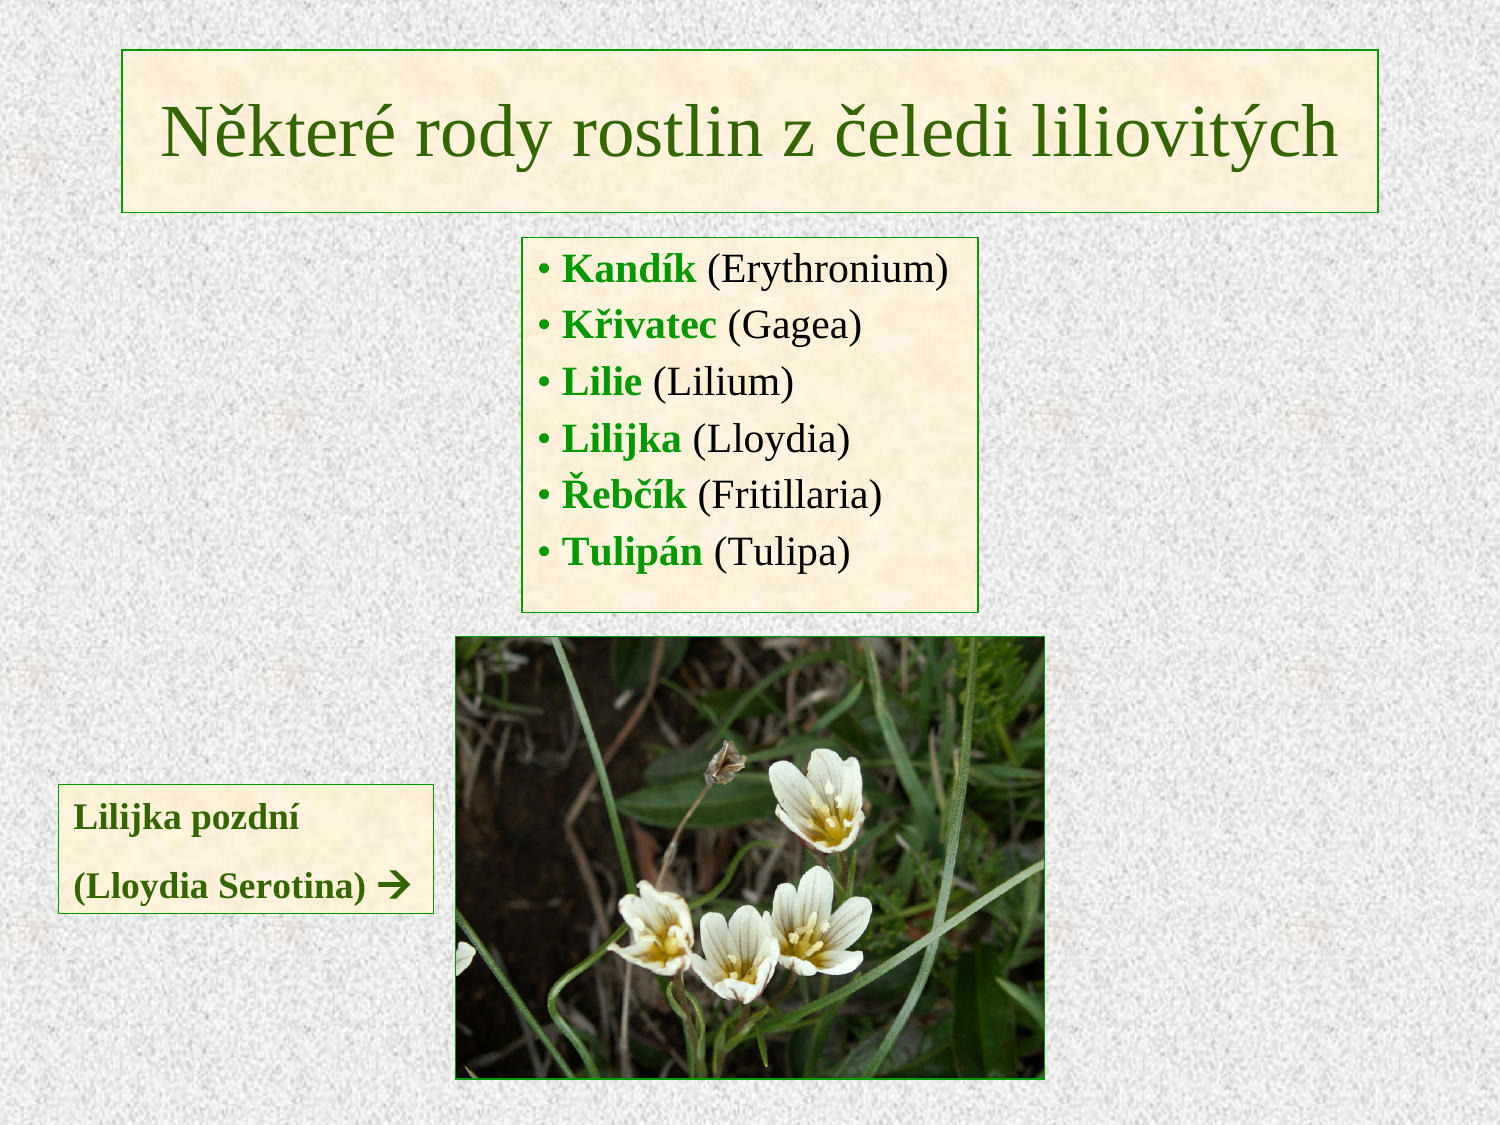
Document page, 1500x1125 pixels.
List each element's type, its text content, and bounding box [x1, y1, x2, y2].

title Některé rody rostlin z čeledi liliovitých [121, 49, 1379, 213]
text_box Lilijka pozdní (Lloydia Serotina)  [58, 784, 434, 914]
picture [0, 0, 1500, 1125]
text_box Kandík (Erythronium) Křivatec (Gagea) Lilie (Lilium) Lilijka (Lloydia) Řebčík (Fritillaria) Tulipán (Tulipa) [521, 237, 979, 613]
